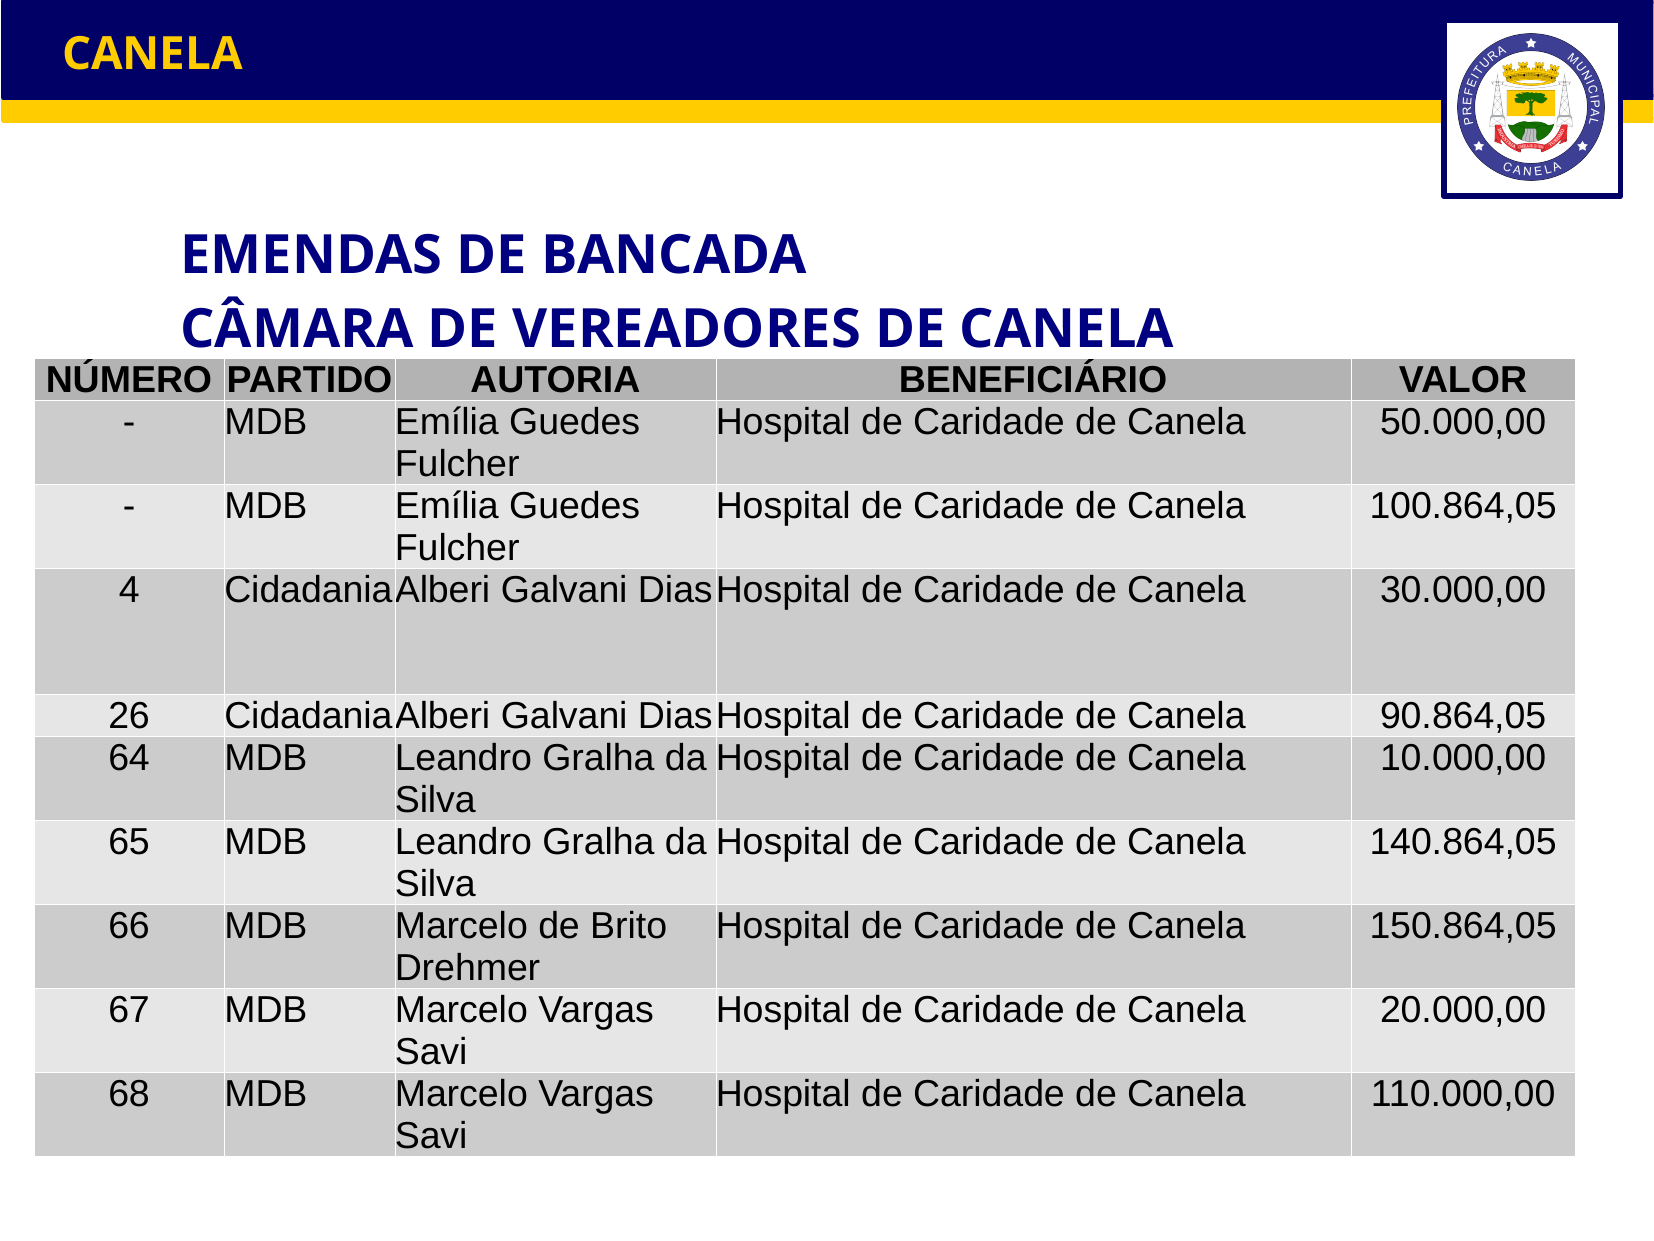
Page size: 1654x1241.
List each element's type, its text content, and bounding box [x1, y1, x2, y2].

table_cell 68 [35, 1073, 224, 1156]
table_cell Leandro Gralha da Silva [396, 737, 716, 820]
table_cell 90.864,05 [1352, 695, 1575, 736]
table_cell Marcelo Vargas Savi [396, 989, 716, 1072]
table_cell MDB [225, 485, 395, 568]
picture [1457, 33, 1605, 181]
text_box EMENDAS DE BANCADA CÂMARA DE VEREADORES DE CANELA [165, 208, 1441, 344]
table_cell Hospital de Caridade de Canela [717, 1073, 1351, 1156]
table_cell 66 [35, 905, 224, 988]
table_cell Hospital de Caridade de Canela [717, 905, 1351, 988]
table_cell - [35, 401, 224, 484]
table_cell Leandro Gralha da Silva [396, 821, 716, 904]
table_cell 50.000,00 [1352, 401, 1575, 484]
table_cell Hospital de Caridade de Canela [717, 569, 1351, 694]
table_header BENEFICIÁRIO [717, 359, 1351, 400]
table_cell 64 [35, 737, 224, 820]
table_cell MDB [225, 821, 395, 904]
table_cell MDB [225, 989, 395, 1072]
table_cell MDB [225, 737, 395, 820]
table_cell Hospital de Caridade de Canela [717, 695, 1351, 736]
table_header NÚMERO [35, 359, 224, 400]
table_cell 100.864,05 [1352, 485, 1575, 568]
table_cell 67 [35, 989, 224, 1072]
table_header PARTIDO [225, 359, 395, 400]
table_header AUTORIA [396, 359, 716, 400]
table_cell 4 [35, 569, 224, 694]
table_cell 30.000,00 [1352, 569, 1575, 694]
text_box [3, 0, 1654, 197]
table_cell Hospital de Caridade de Canela [717, 737, 1351, 820]
table_cell Alberi Galvani Dias [396, 695, 716, 736]
table_cell Emília Guedes Fulcher [396, 401, 716, 484]
table_cell - [35, 485, 224, 568]
text_box CANELA [47, 13, 853, 93]
table_cell Hospital de Caridade de Canela [717, 485, 1351, 568]
table_cell Emília Guedes Fulcher [396, 485, 716, 568]
table_cell 65 [35, 821, 224, 904]
table_cell MDB [225, 1073, 395, 1156]
table_cell Hospital de Caridade de Canela [717, 401, 1351, 484]
table_cell Marcelo Vargas Savi [396, 1073, 716, 1156]
table_cell Cidadania [225, 569, 395, 694]
table_cell 150.864,05 [1352, 905, 1575, 988]
table_cell MDB [225, 401, 395, 484]
table_cell 110.000,00 [1352, 1073, 1575, 1156]
table_cell Alberi Galvani Dias [396, 569, 716, 694]
table_cell Hospital de Caridade de Canela [717, 989, 1351, 1072]
table_cell 10.000,00 [1352, 737, 1575, 820]
table_cell Marcelo de Brito Drehmer [396, 905, 716, 988]
table_cell 26 [35, 695, 224, 736]
table_cell 140.864,05 [1352, 821, 1575, 904]
table_cell Hospital de Caridade de Canela [717, 821, 1351, 904]
table_cell Cidadania [225, 695, 395, 736]
table_header VALOR [1352, 359, 1575, 400]
table_cell MDB [225, 905, 395, 988]
table_cell 20.000,00 [1352, 989, 1575, 1072]
